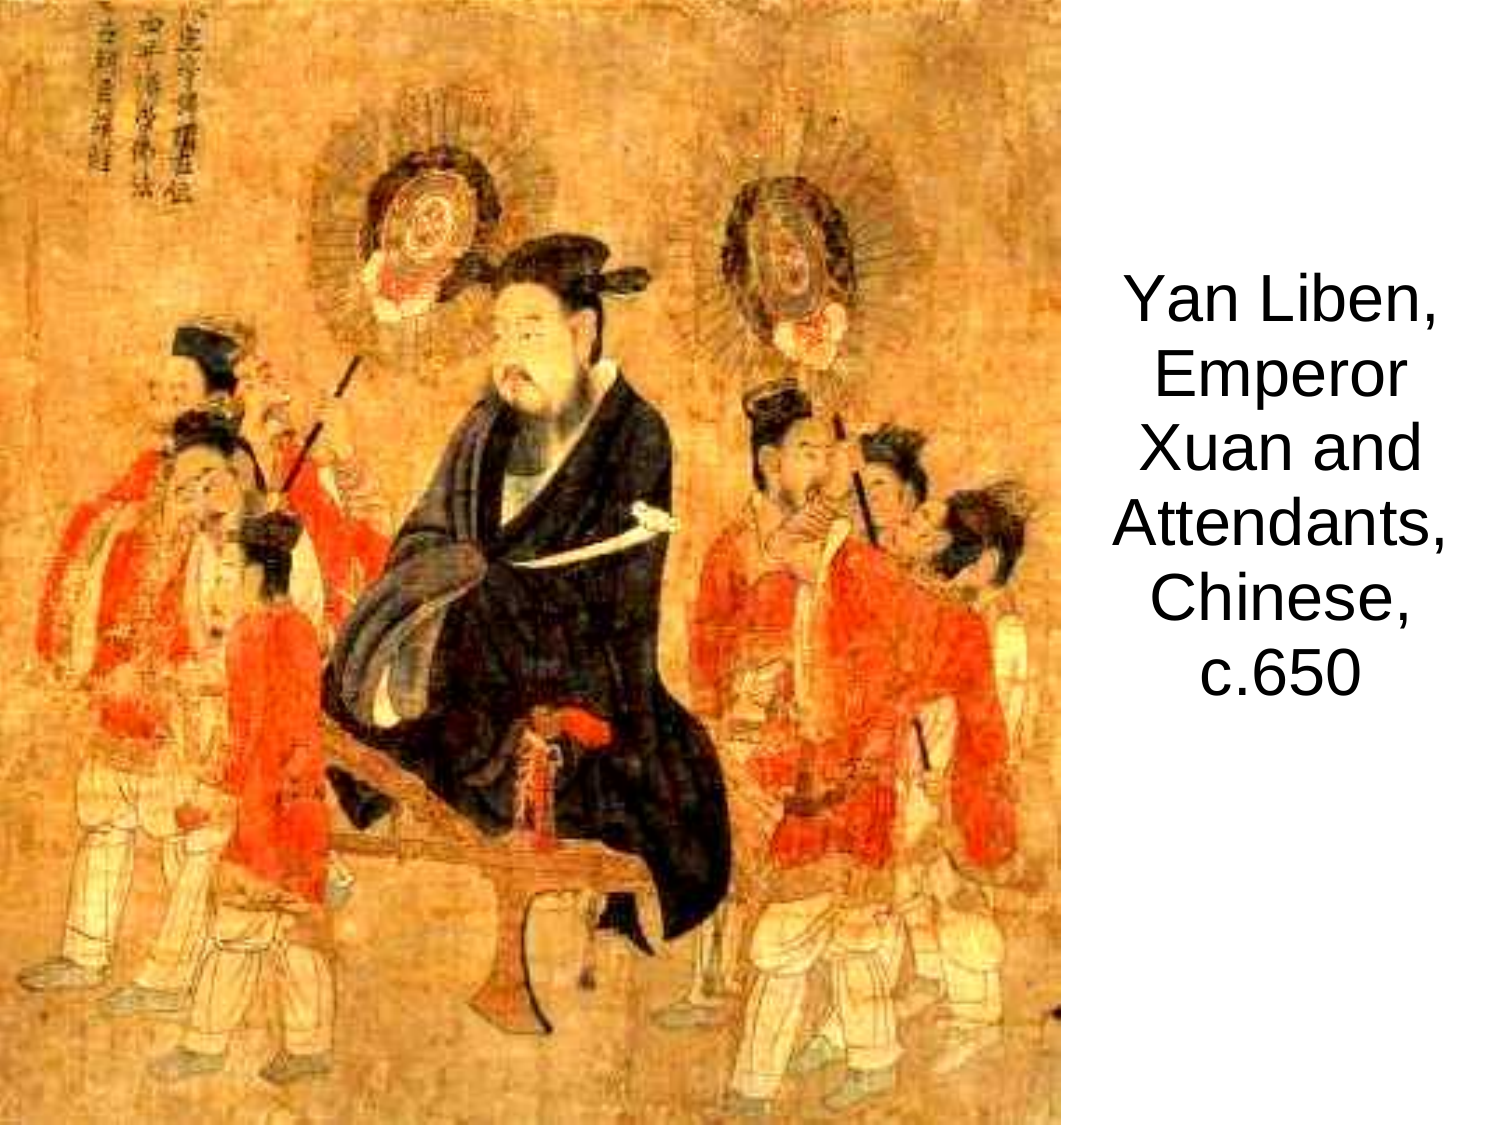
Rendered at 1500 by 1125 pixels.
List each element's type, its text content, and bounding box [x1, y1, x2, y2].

title Yan Liben, Emperor Xuan and Attendants, Chinese, c.650 [1062, 45, 1500, 926]
picture [0, 0, 1061, 1125]
